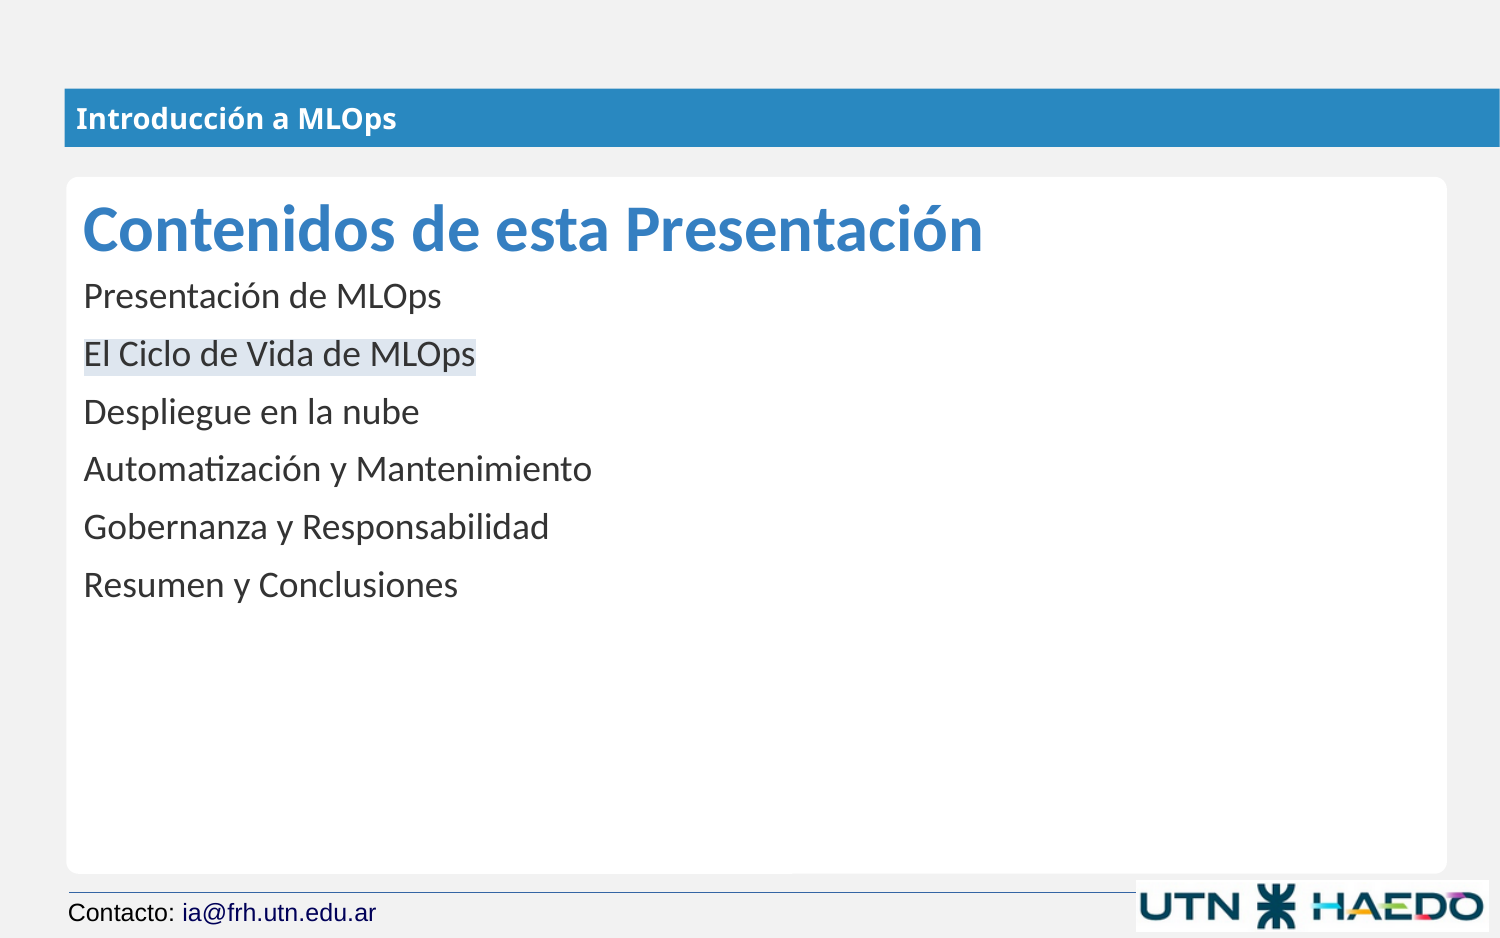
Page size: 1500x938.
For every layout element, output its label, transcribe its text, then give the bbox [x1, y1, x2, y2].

picture [1441, 880, 1489, 932]
text_box Contenidos de esta Presentación Presentación de MLOps El Ciclo de Vida de MLOps Despliegue en la nube Automatización y Mantenimiento Gobernanza y Responsabilidad Resumen y Conclusiones [68, 177, 1441, 938]
text_box Introducción a MLOps [64, 88, 1500, 147]
